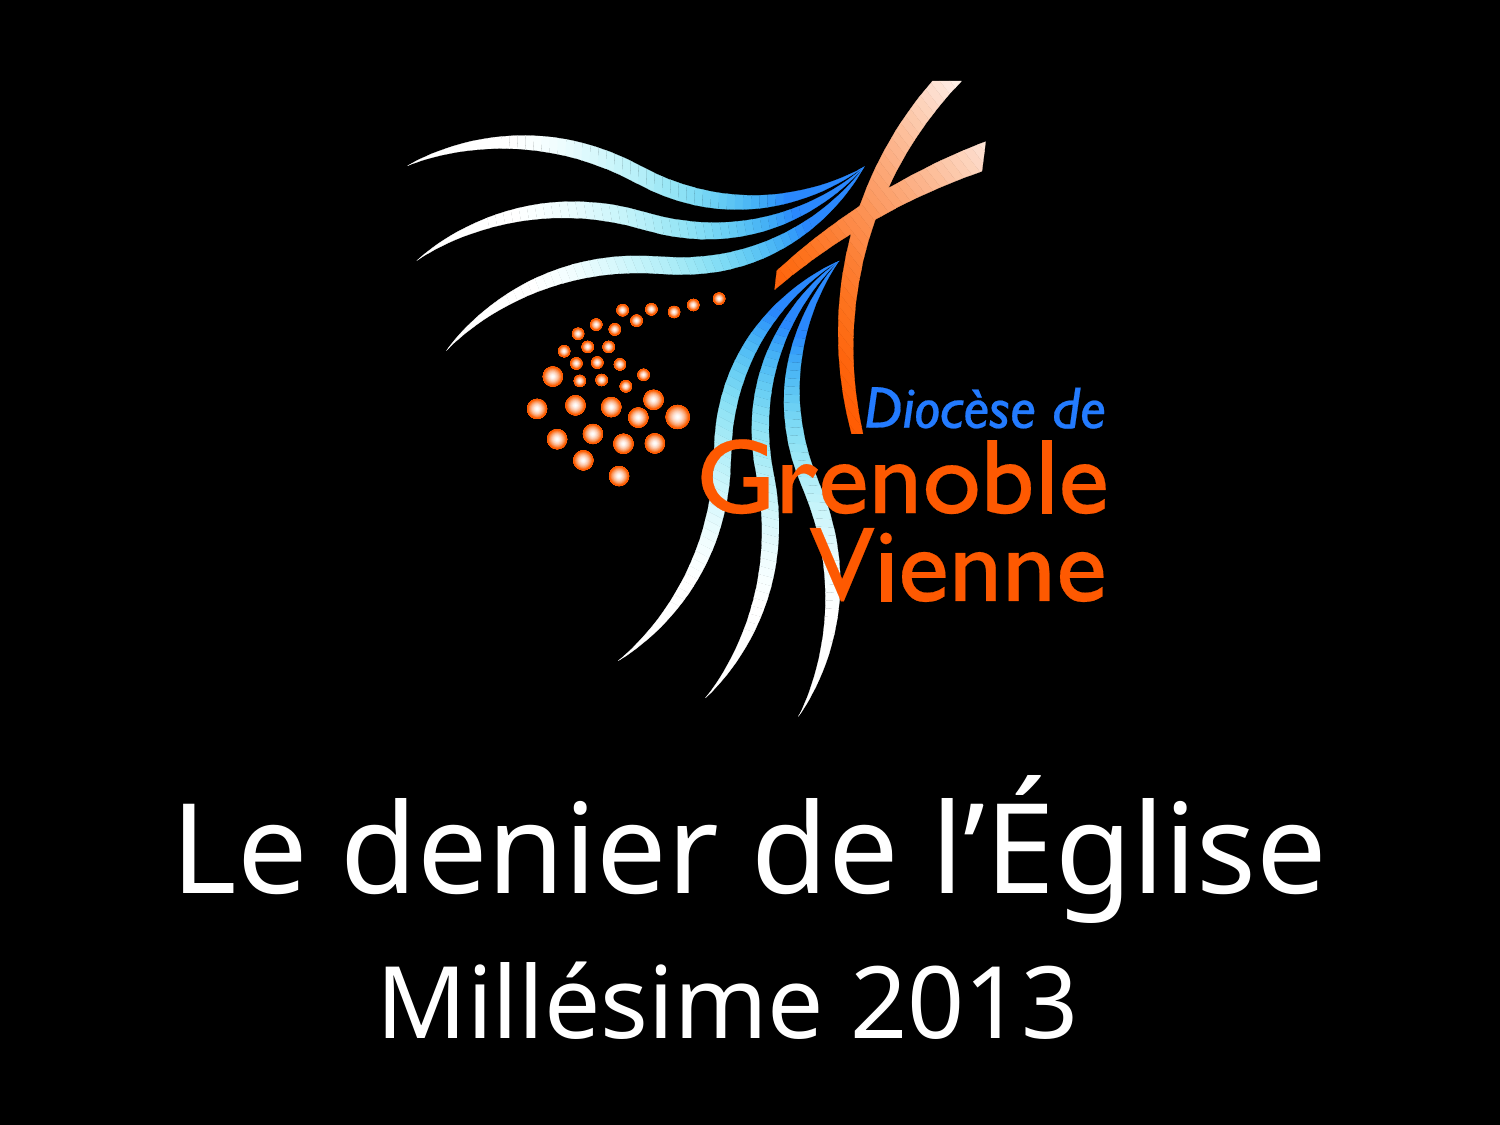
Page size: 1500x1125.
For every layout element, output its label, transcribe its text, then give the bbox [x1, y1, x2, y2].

picture [407, 78, 1107, 717]
title Le denier de l’Église [75, 758, 1426, 929]
text_box Millésime 2013 [53, 942, 1404, 1071]
